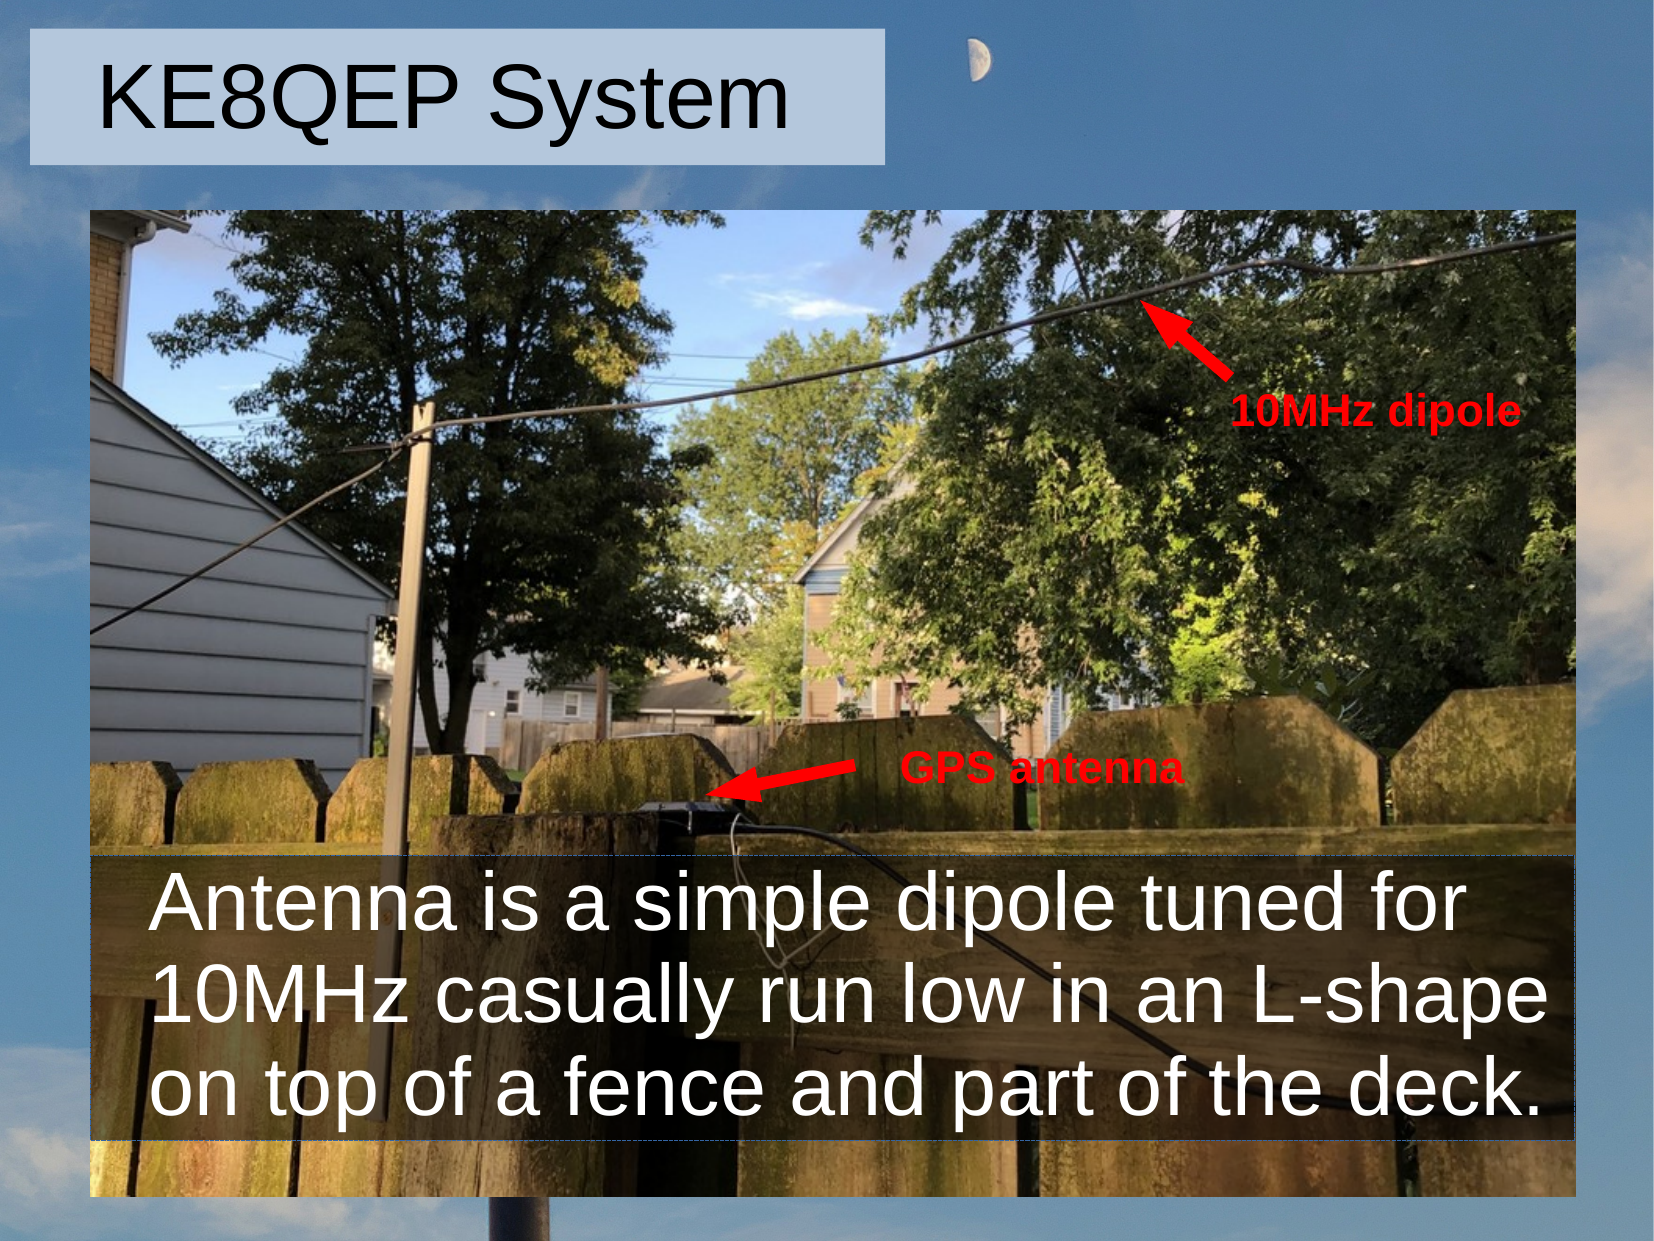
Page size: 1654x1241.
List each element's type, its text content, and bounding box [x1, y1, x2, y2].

list Antenna is a simple dipole tuned for 10MHz casually run low in an L-shape on top of a fence and part of the deck. [90, 855, 1575, 1141]
text_box 10MHz dipole [1215, 377, 1591, 496]
picture [0, 0, 1654, 1241]
title KE8QEP System [30, 28, 886, 166]
text_box GPS antenna [885, 735, 1261, 853]
